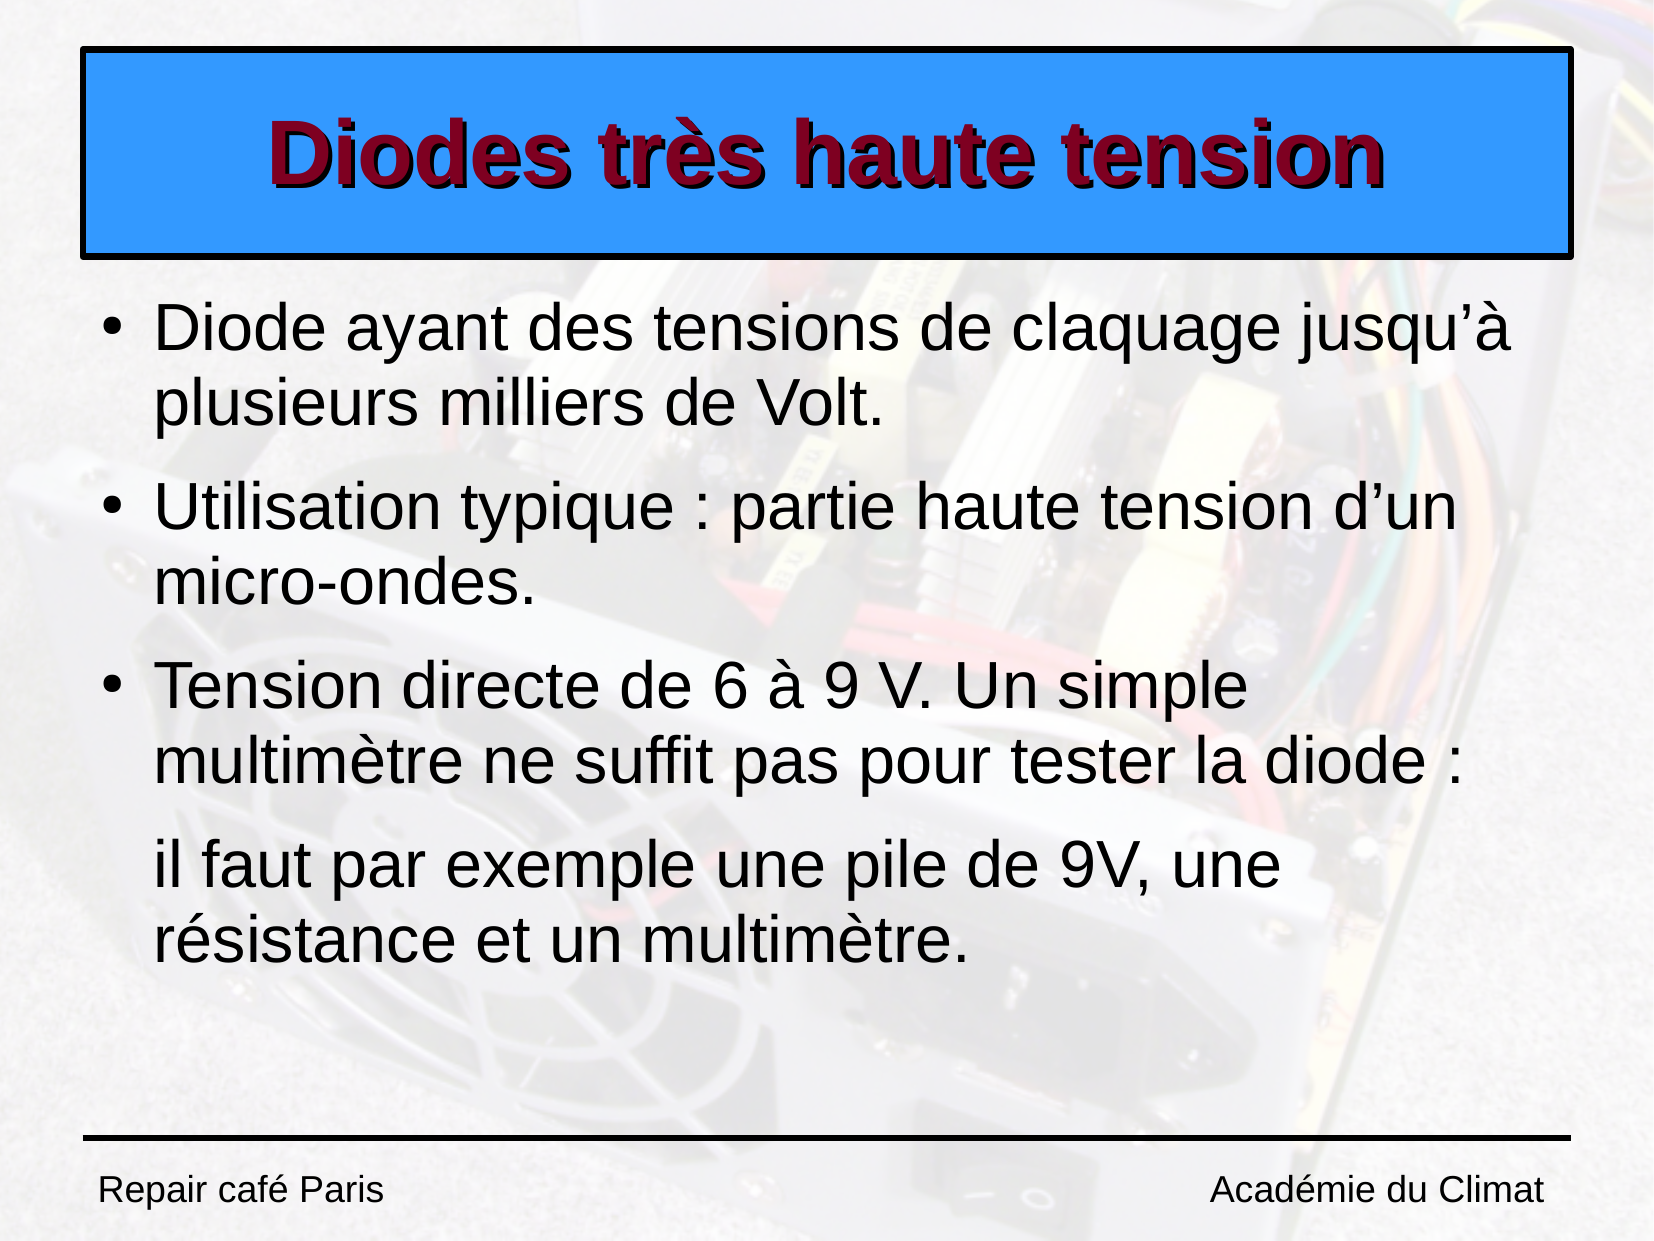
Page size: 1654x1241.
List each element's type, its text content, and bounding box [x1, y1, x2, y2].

list Diode ayant des tensions de claquage jusqu’à plusieurs milliers de Volt. Utilisation typique : partie haute tension d’un micro-ondes. Tension directe de 6 à 9 V. Un simple multimètre ne suffit pas pour tester la diode : il faut par exemple une pile de 9V, une résistance et un multimètre. [82, 290, 1571, 977]
text_box Repair café Paris Académie du Climat [82, 1161, 1571, 1219]
title Diodes très haute tension [82, 49, 1571, 257]
picture [0, 0, 1654, 1241]
